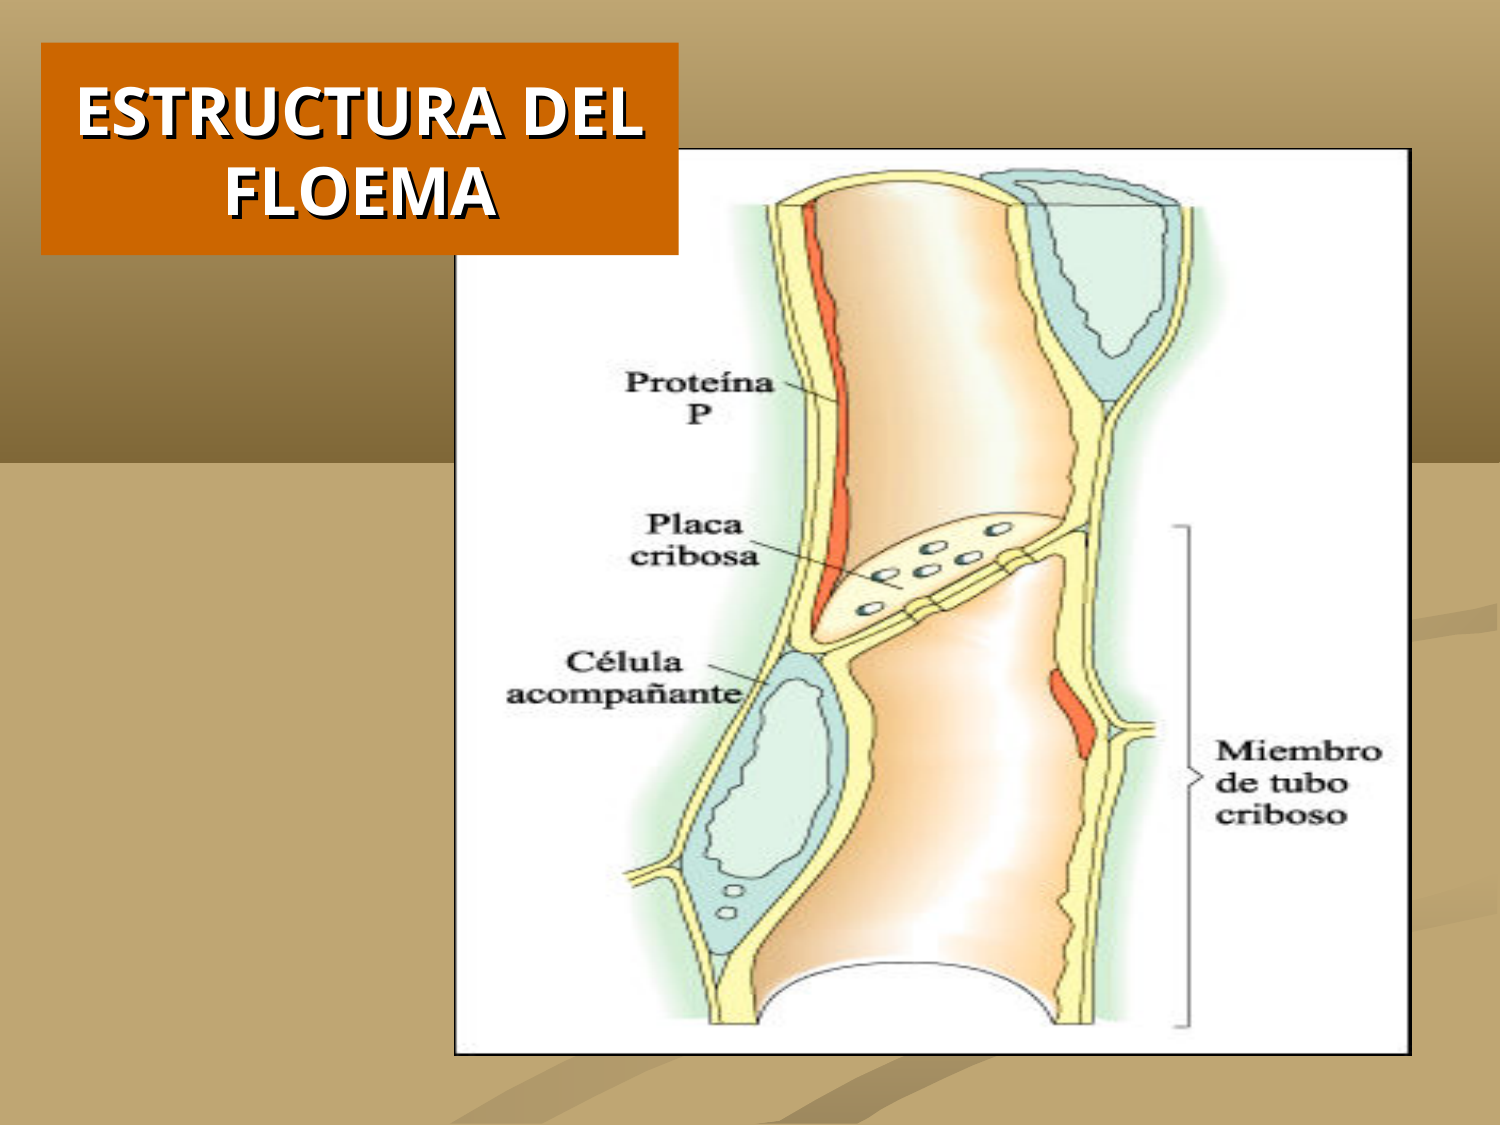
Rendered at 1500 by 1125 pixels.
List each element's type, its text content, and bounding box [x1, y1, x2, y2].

text_box ESTRUCTURA DEL FLOEMA [41, 42, 679, 256]
chart [454, 148, 1412, 1056]
